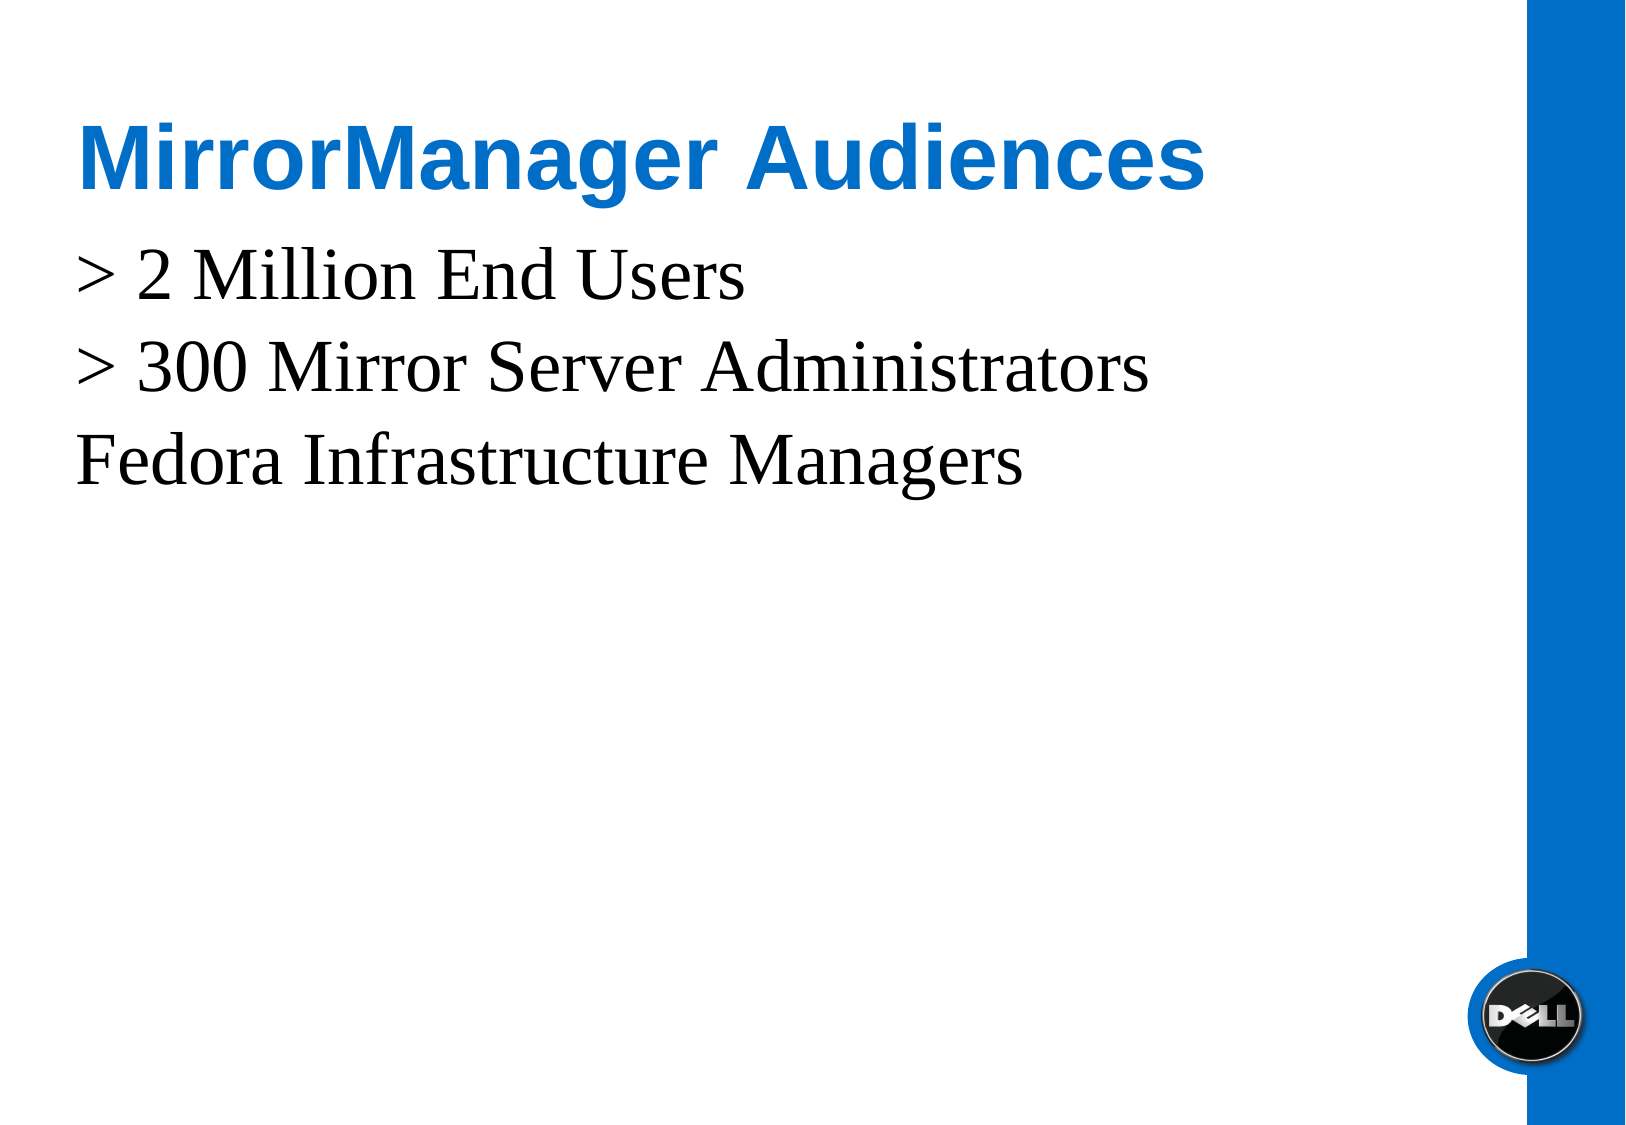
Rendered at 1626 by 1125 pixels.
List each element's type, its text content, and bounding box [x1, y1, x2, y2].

picture [1477, 965, 1595, 1074]
title MirrorManager Audiences [77, 60, 1483, 278]
list > 2 Million End Users > 300 Mirror Server Administrators Fedora Infrastructure Managers [75, 240, 1475, 976]
